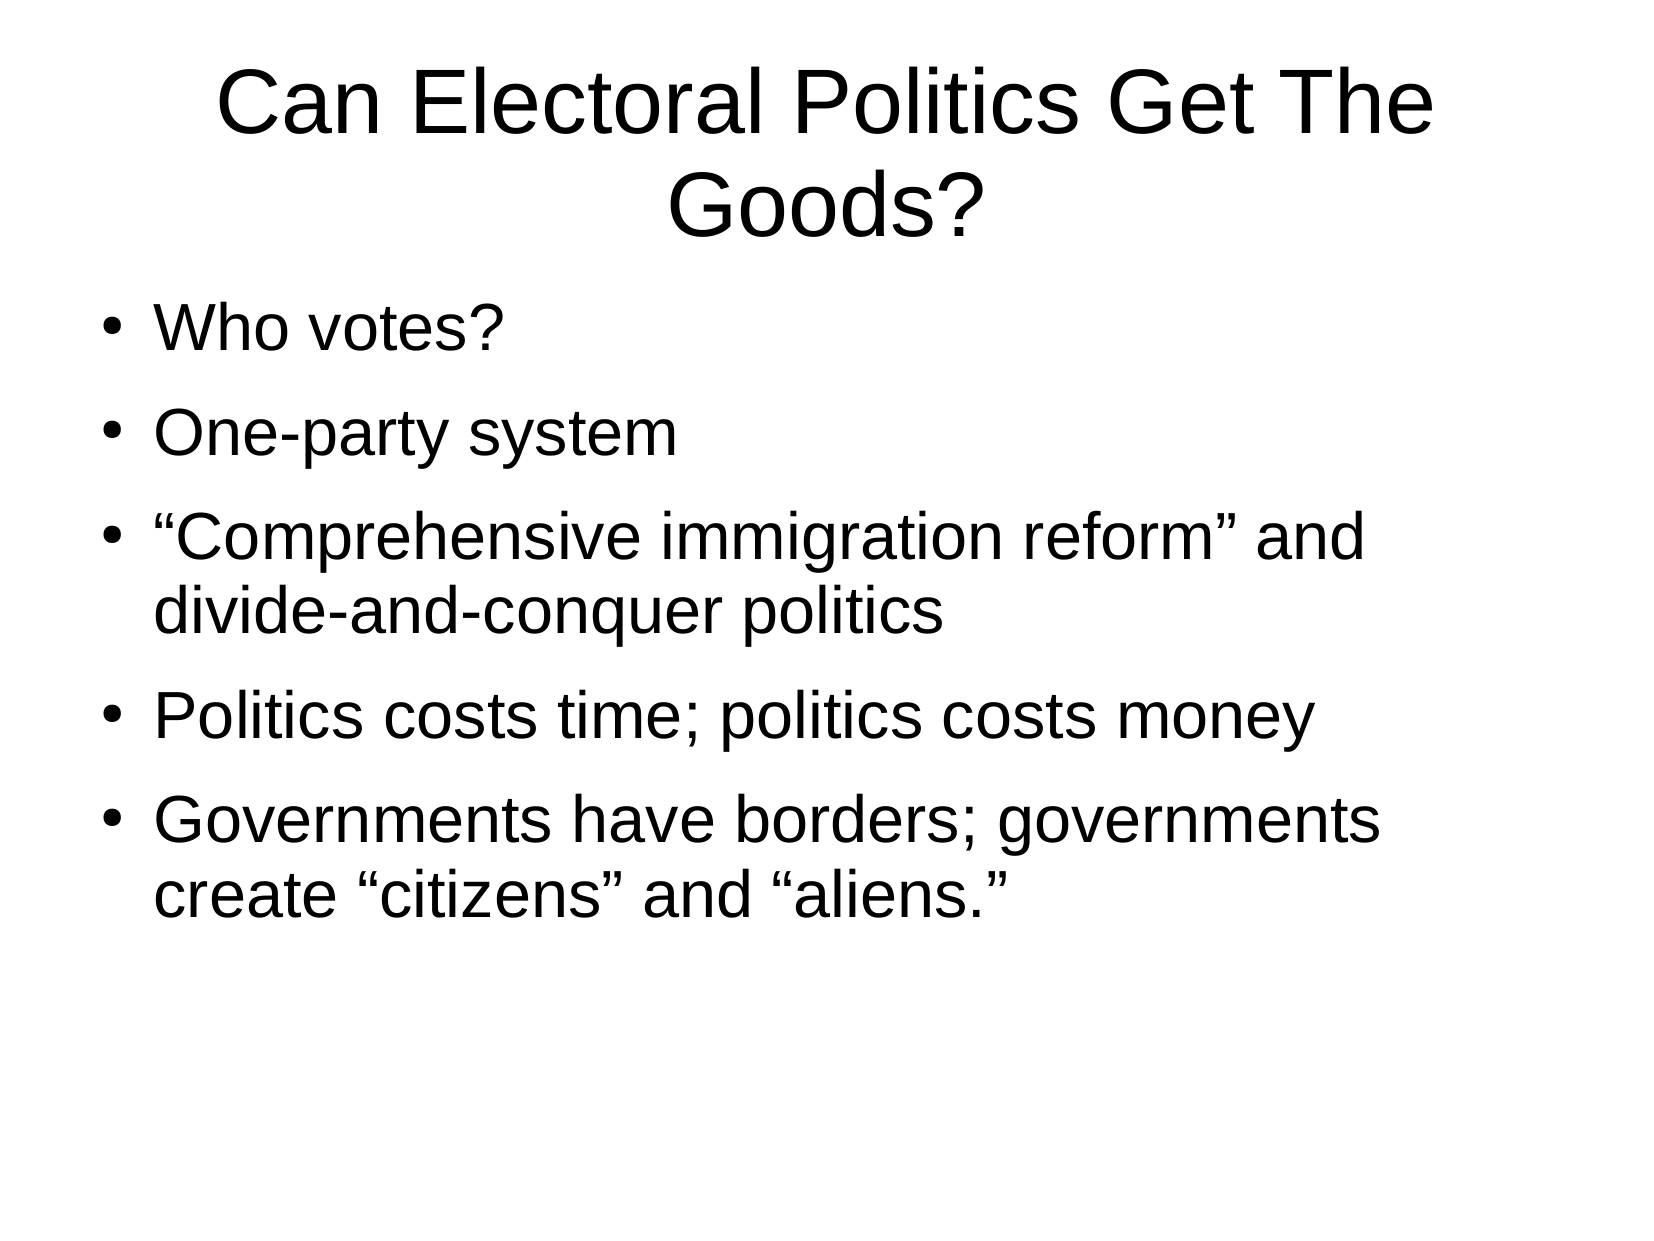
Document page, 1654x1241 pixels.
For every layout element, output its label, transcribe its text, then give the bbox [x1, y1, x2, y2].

title Can Electoral Politics Get The Goods? [82, 49, 1571, 257]
list Who votes? One-party system “Comprehensive immigration reform” and divide-and-conquer politics Politics costs time; politics costs money Governments have borders; governments create “citizens” and “aliens.” [82, 290, 1571, 1094]
